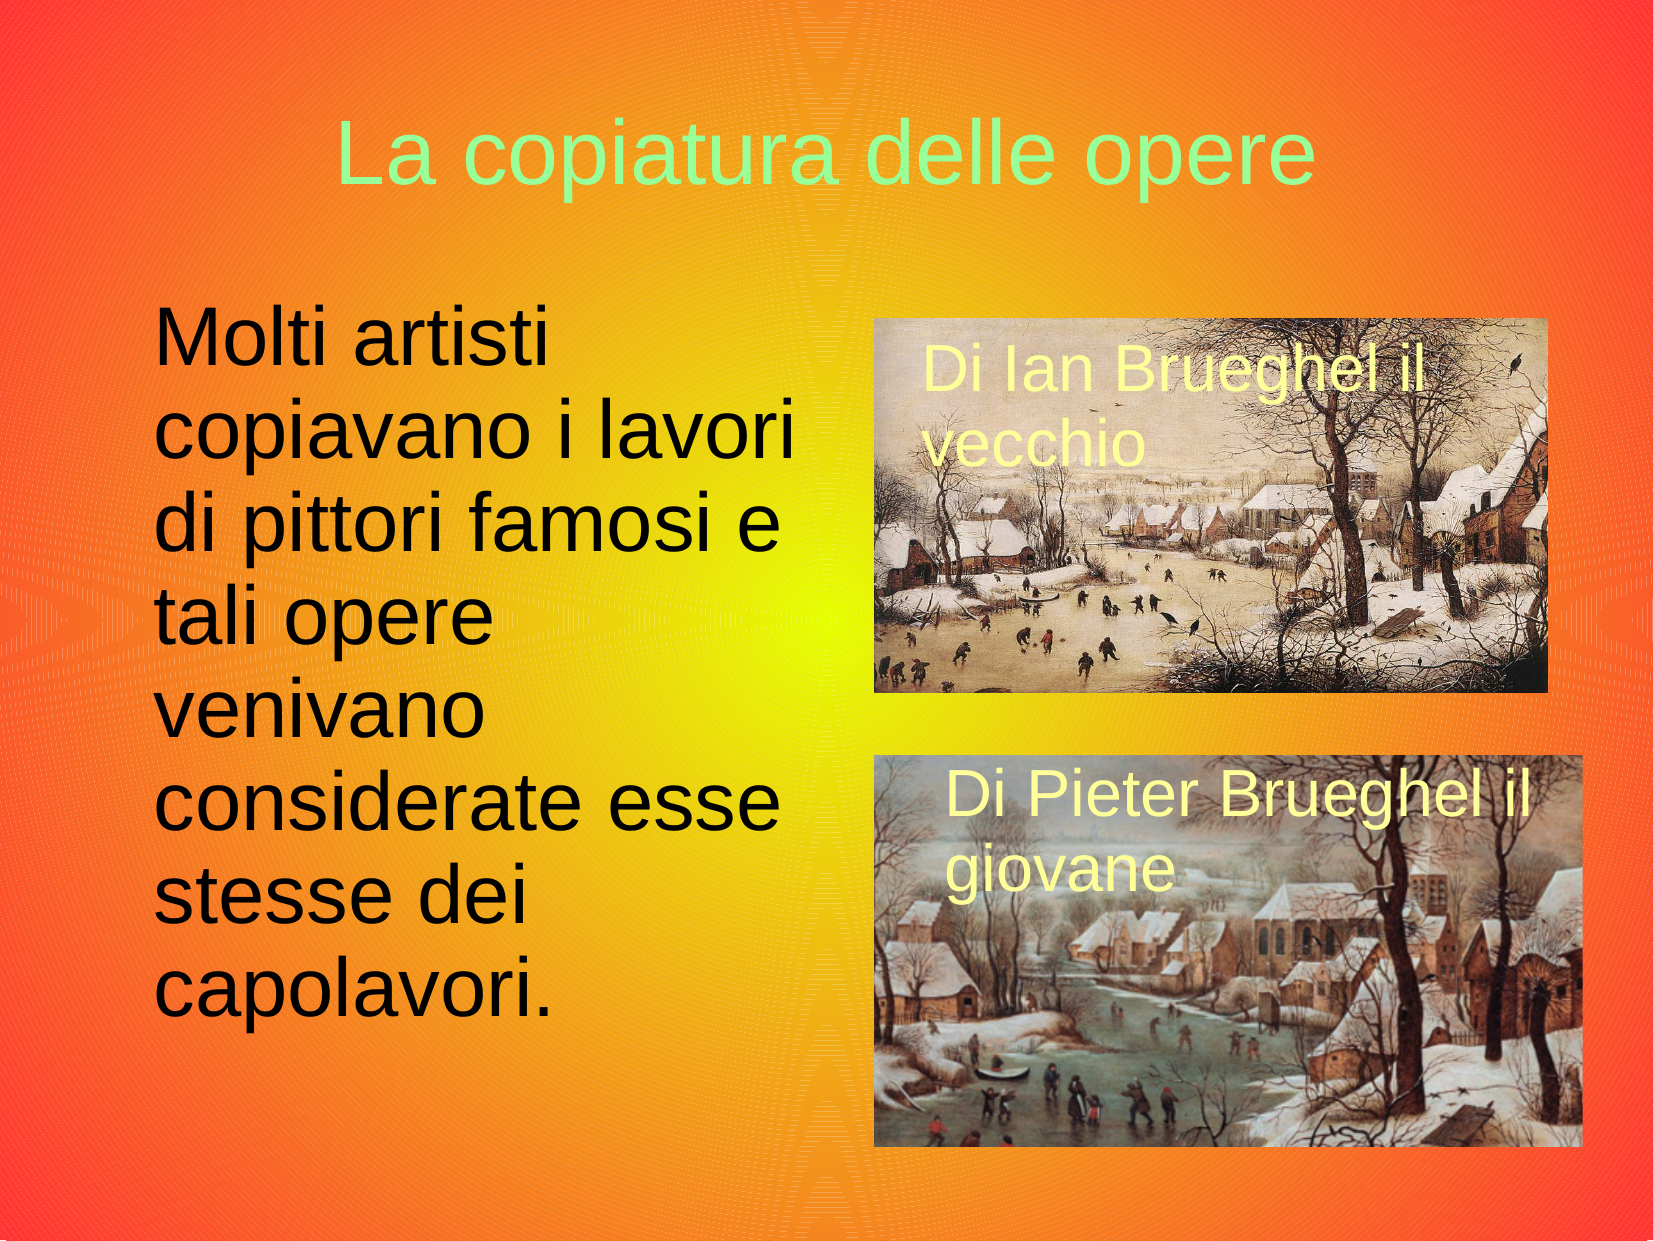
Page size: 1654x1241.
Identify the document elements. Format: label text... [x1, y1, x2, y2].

text_box Di Ian Brueghel il vecchio [850, 330, 1507, 481]
title La copiatura delle opere [82, 49, 1571, 257]
picture [874, 318, 1548, 693]
list Molti artisti copiavano i lavori di pittori famosi e tali opere venivano considerate esse stesse dei capolavori. [82, 290, 809, 1109]
list Di Pieter Brueghel il giovane [874, 755, 1583, 1147]
